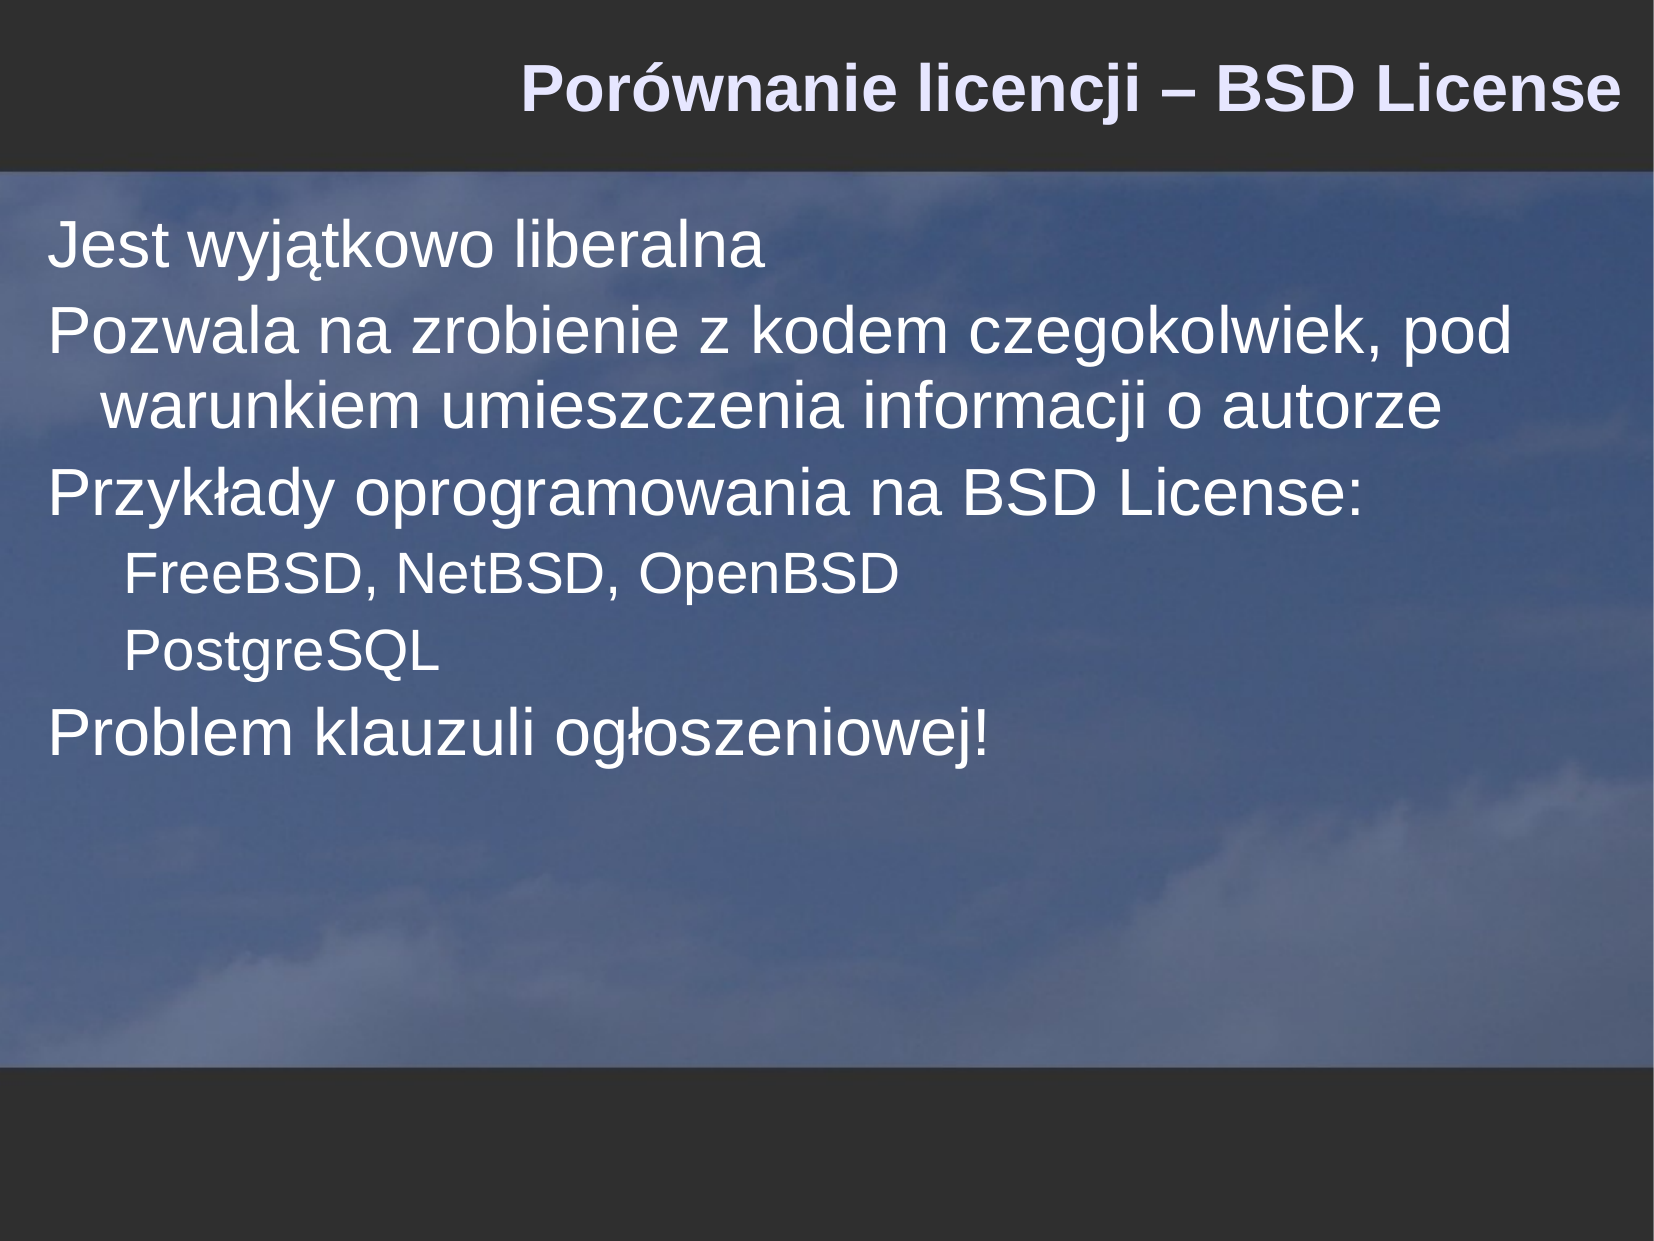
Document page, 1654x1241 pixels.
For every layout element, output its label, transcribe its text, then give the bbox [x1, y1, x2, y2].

list Jest wyjątkowo liberalna Pozwala na zrobienie z kodem czegokolwiek, pod warunkiem umieszczenia informacji o autorze Przykłady oprogramowania na BSD License: FreeBSD, NetBSD, OpenBSD PostgreSQL Problem klauzuli ogłoszeniowej! [29, 206, 1625, 1034]
picture [0, 0, 1654, 1241]
title Porównanie licencji – BSD License [29, 29, 1625, 148]
